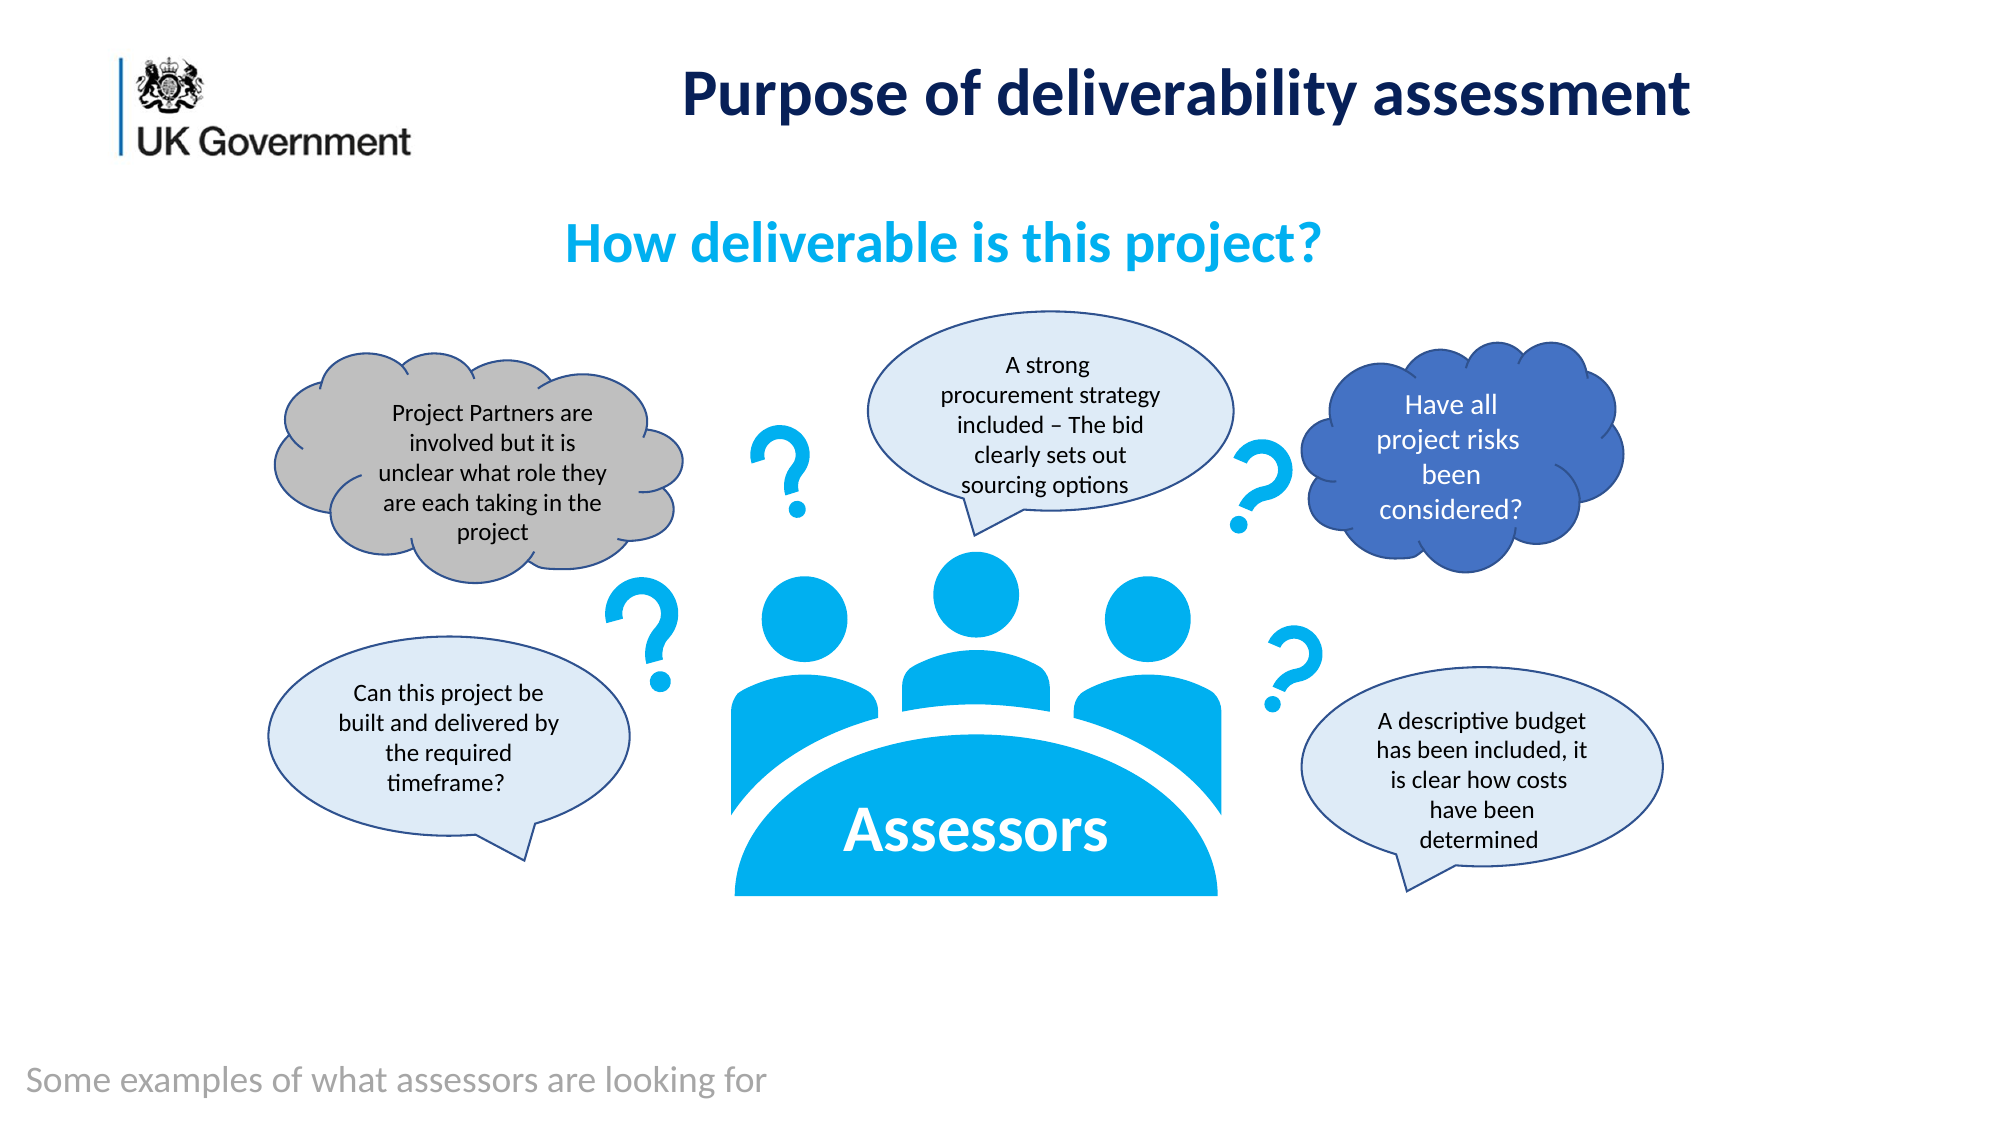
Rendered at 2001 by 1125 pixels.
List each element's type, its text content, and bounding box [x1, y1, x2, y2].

text_box Assessors [828, 777, 1151, 874]
text_box Some examples of what assessors are looking for [10, 1047, 829, 1109]
text_box Project Partners are involved but it is unclear what role they are each taking in the project [274, 353, 683, 584]
text_box Purpose of deliverability assessment [667, 41, 1911, 138]
picture [105, 16, 450, 165]
picture [562, 401, 1359, 1022]
text_box A strong procurement strategy included – The bid clearly sets out sourcing options [867, 311, 1234, 536]
text_box How deliverable is this project? [550, 196, 1359, 283]
text_box A descriptive budget has been included, it is clear how costs have been determined [1301, 667, 1663, 892]
text_box Can this project be built and delivered by the required timeframe? [268, 636, 630, 861]
text_box Have all project risks been considered? [1302, 342, 1624, 573]
